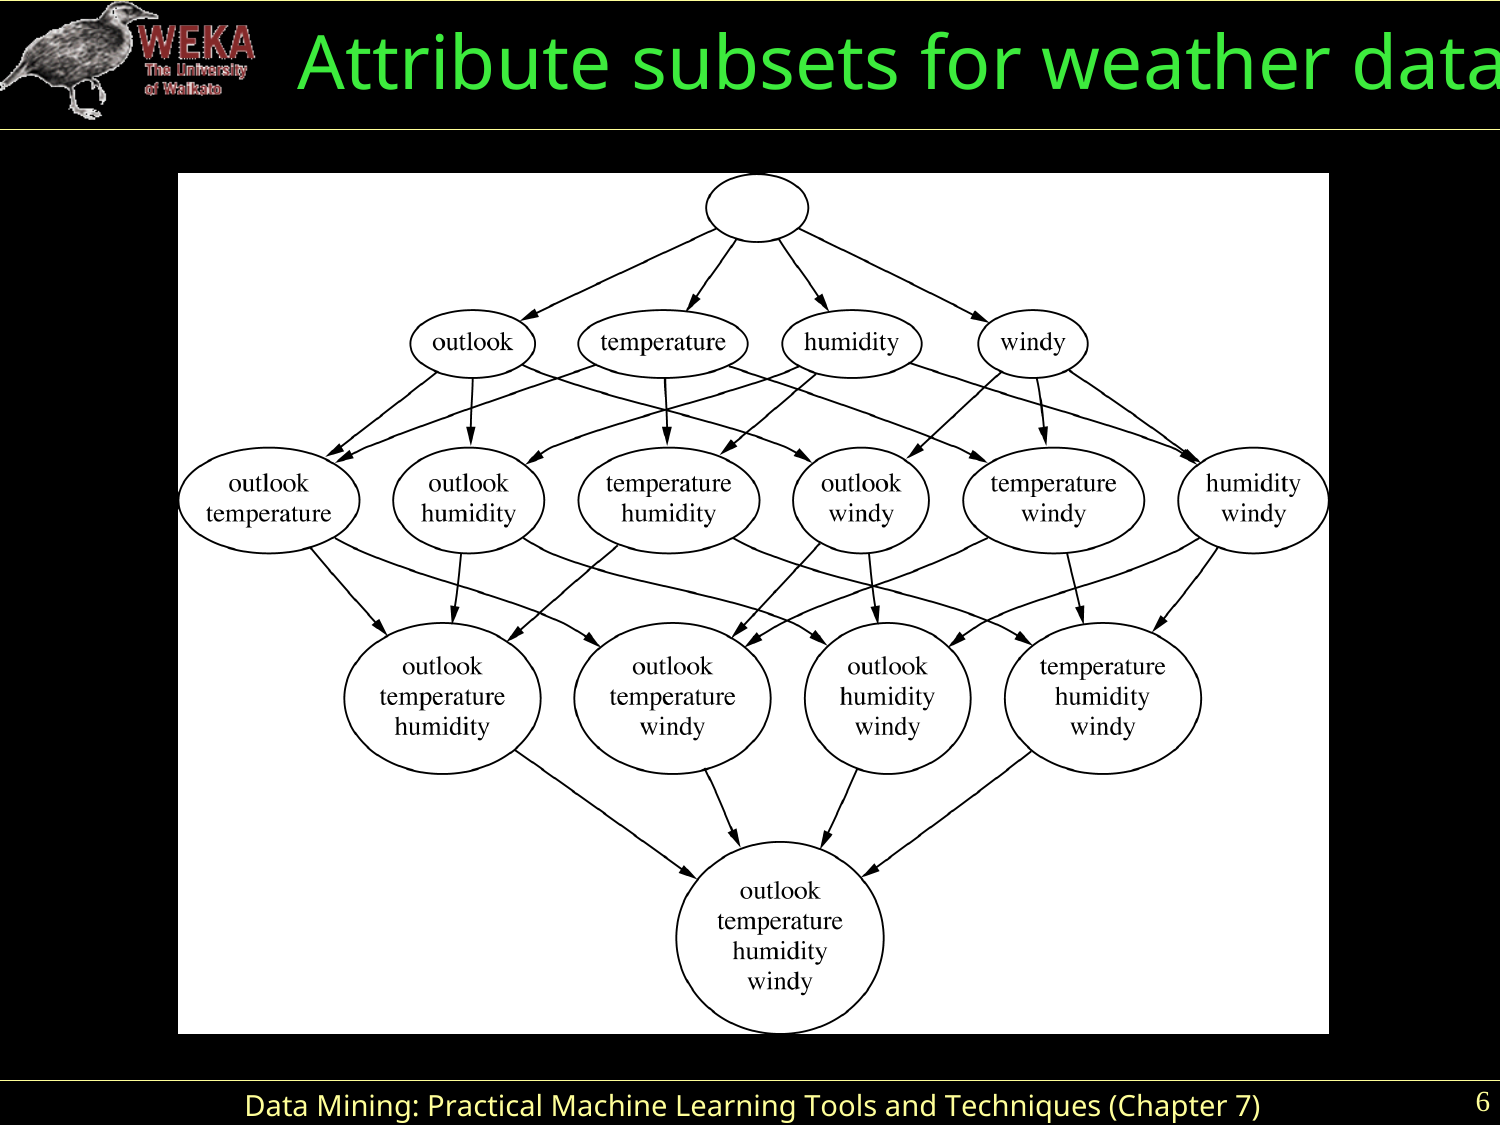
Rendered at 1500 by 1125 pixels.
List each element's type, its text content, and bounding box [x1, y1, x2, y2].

picture [0, 1, 266, 129]
title Attribute subsets for weather data [283, 0, 1500, 148]
picture [178, 173, 1329, 1034]
